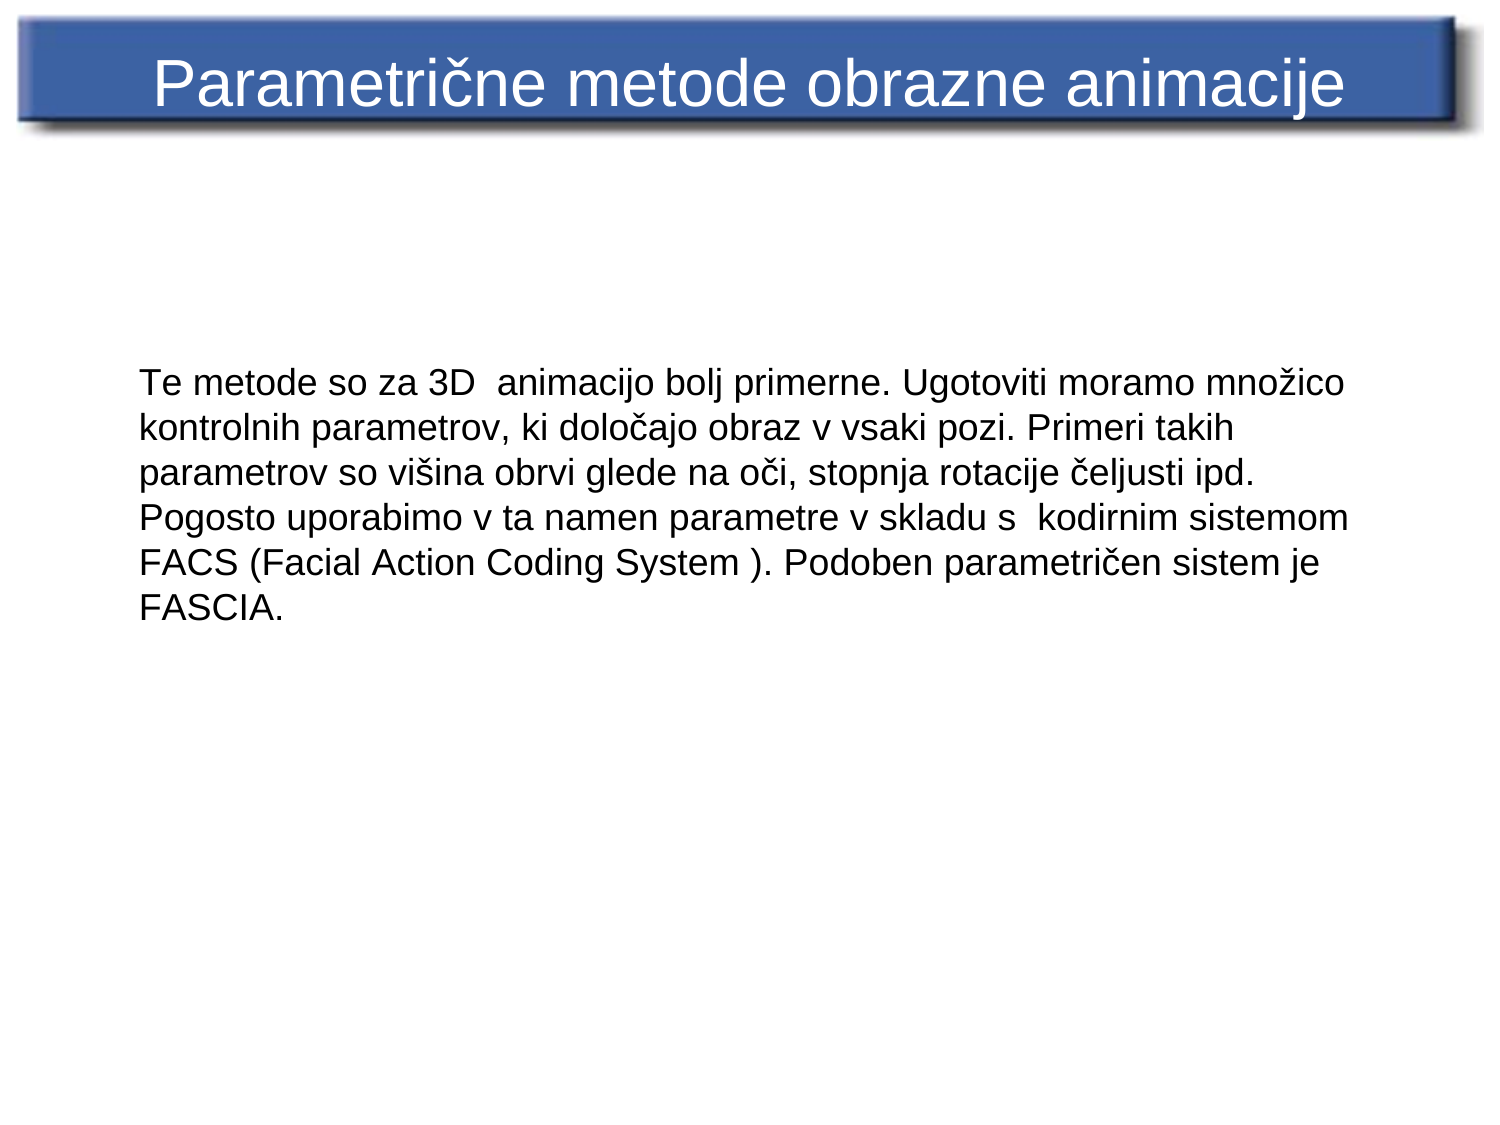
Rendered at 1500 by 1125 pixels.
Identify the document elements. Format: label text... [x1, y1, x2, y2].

title Parametrične metode obrazne animacije [75, 31, 1426, 128]
picture [16, 13, 1484, 141]
text_box Te metode so za 3D animacijo bolj primerne. Ugotoviti moramo množico kontrolnih parametrov, ki določajo obraz v vsaki pozi. Primeri takih parametrov so višina obrvi glede na oči, stopnja rotacije čeljusti ipd. Pogosto uporabimo v ta namen parametre v skladu s kodirnim sistemom FACS (Facial Action Coding System ). Podoben parametričen sistem je FASCIA. [123, 349, 1388, 749]
